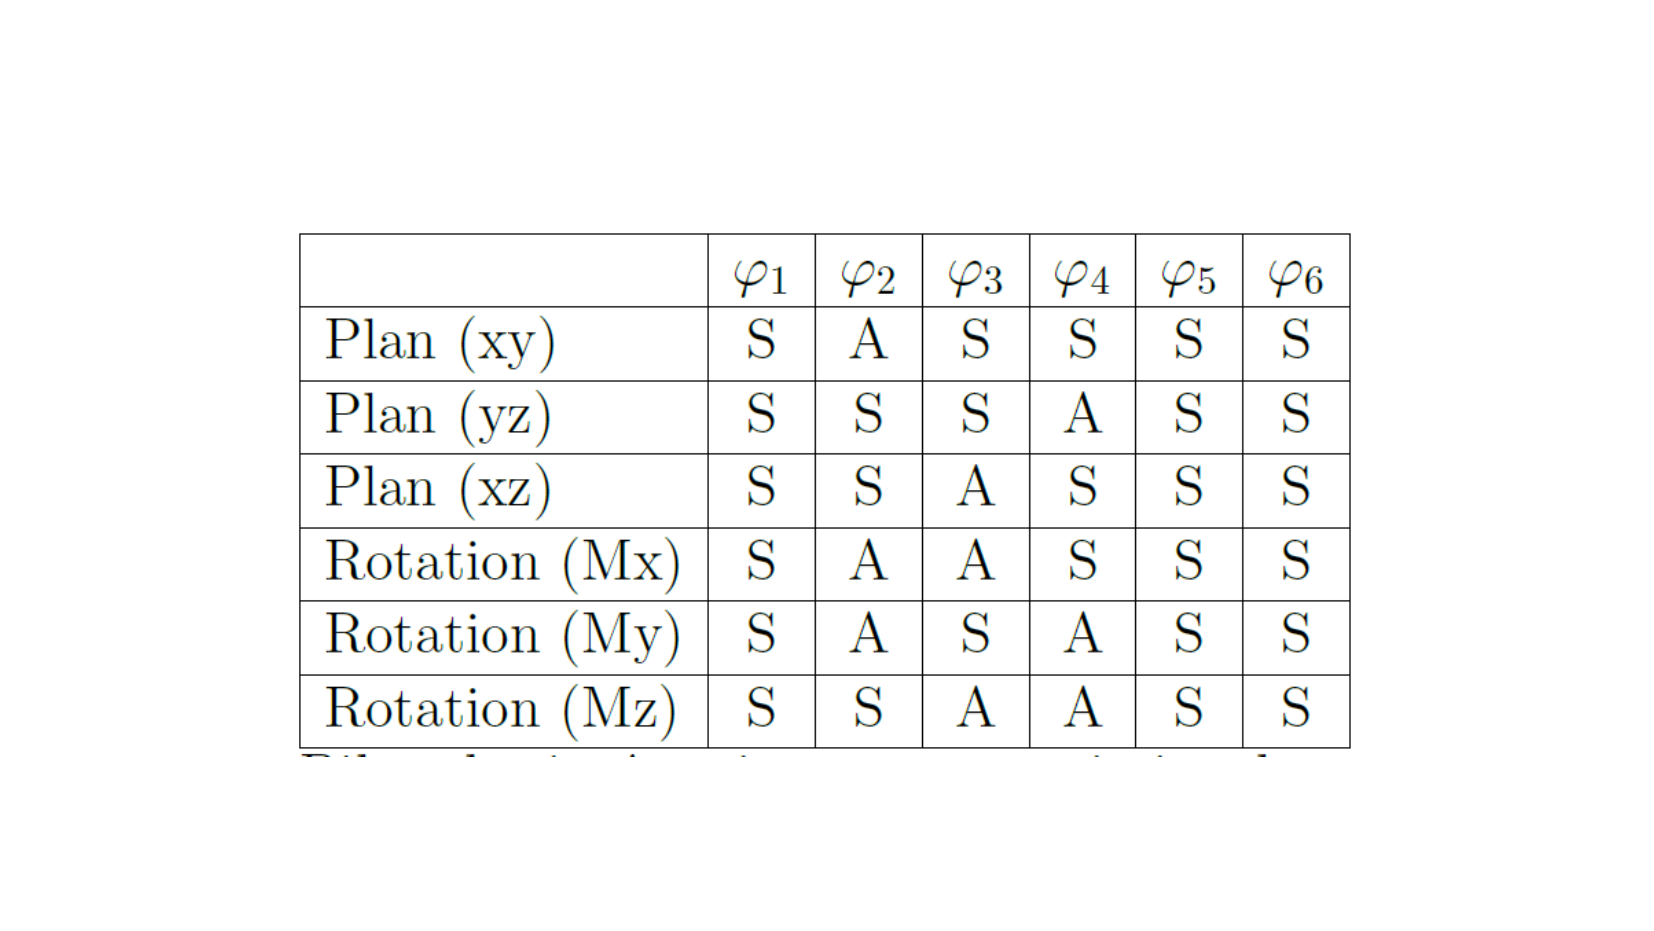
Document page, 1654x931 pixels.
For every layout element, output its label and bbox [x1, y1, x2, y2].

picture [287, 217, 1366, 758]
